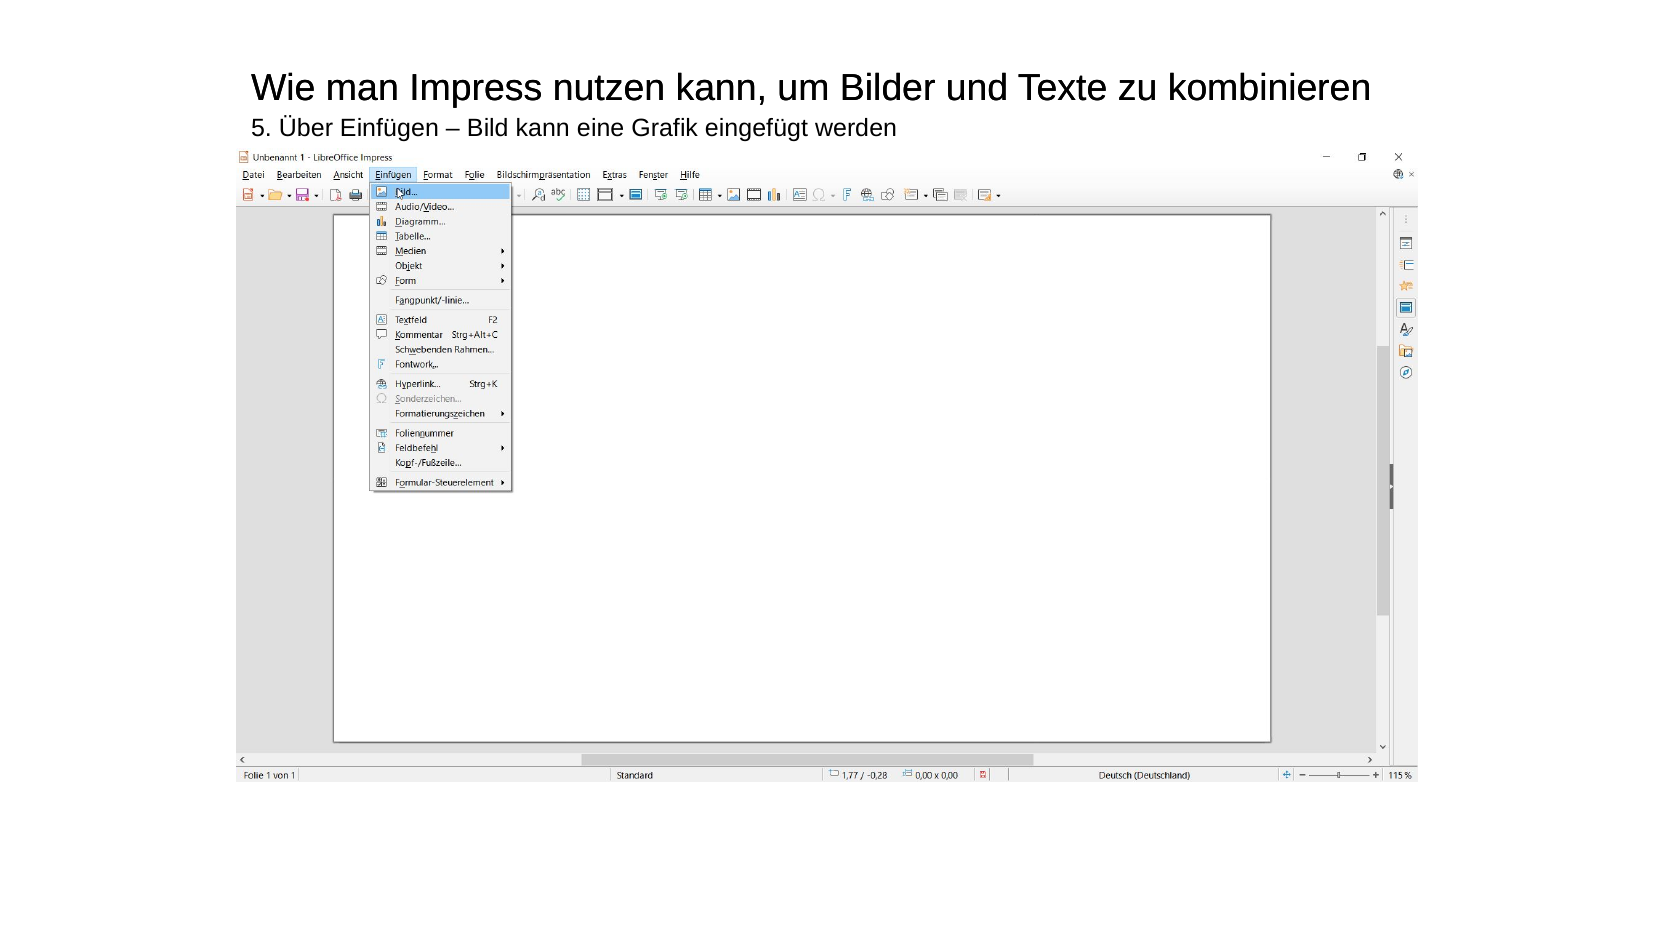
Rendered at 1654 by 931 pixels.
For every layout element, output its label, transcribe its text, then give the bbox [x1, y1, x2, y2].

text_box 5. Über Einfügen – Bild kann eine Grafik eingefügt werden [236, 106, 1418, 148]
picture [236, 148, 1418, 782]
text_box Wie man Impress nutzen kann, um Bilder und Texte zu kombinieren [236, 59, 1418, 106]
